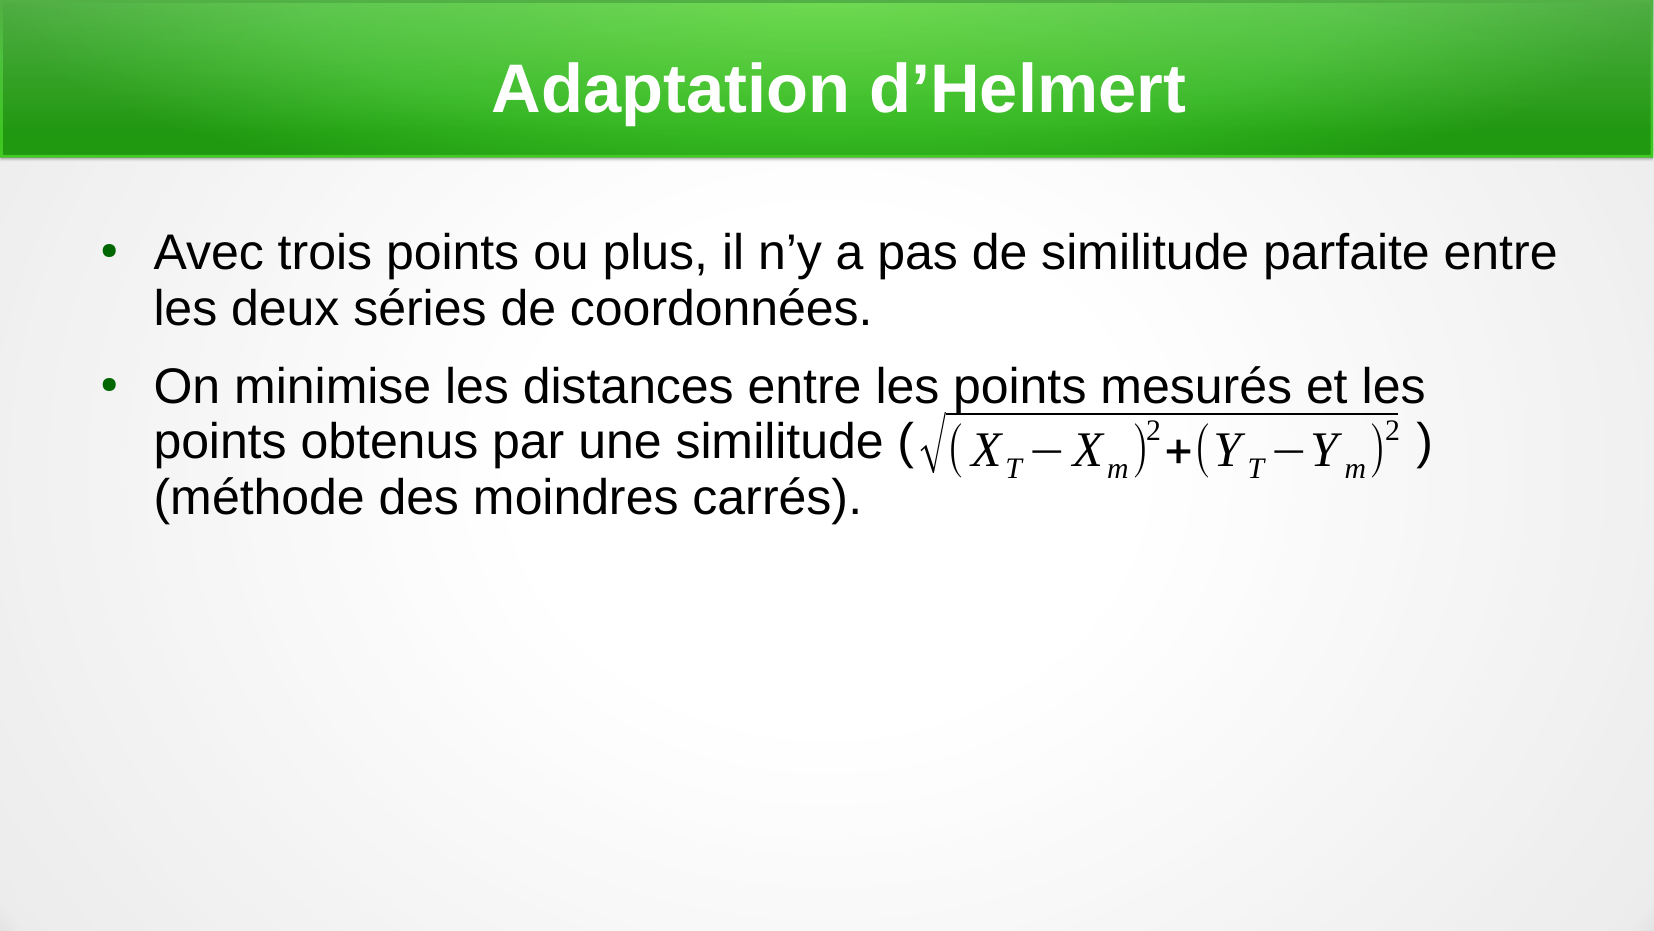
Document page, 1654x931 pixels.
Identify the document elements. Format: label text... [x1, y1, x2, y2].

chart [913, 409, 1406, 485]
title Adaptation d’Helmert [82, 12, 1571, 166]
list Avec trois points ou plus, il n’y a pas de similitude parfaite entre les deux séries de coordonnées. On minimise les distances entre les points mesurés et les points obtenus par une similitude ( ) (méthode des moindres carrés). [82, 224, 1571, 764]
